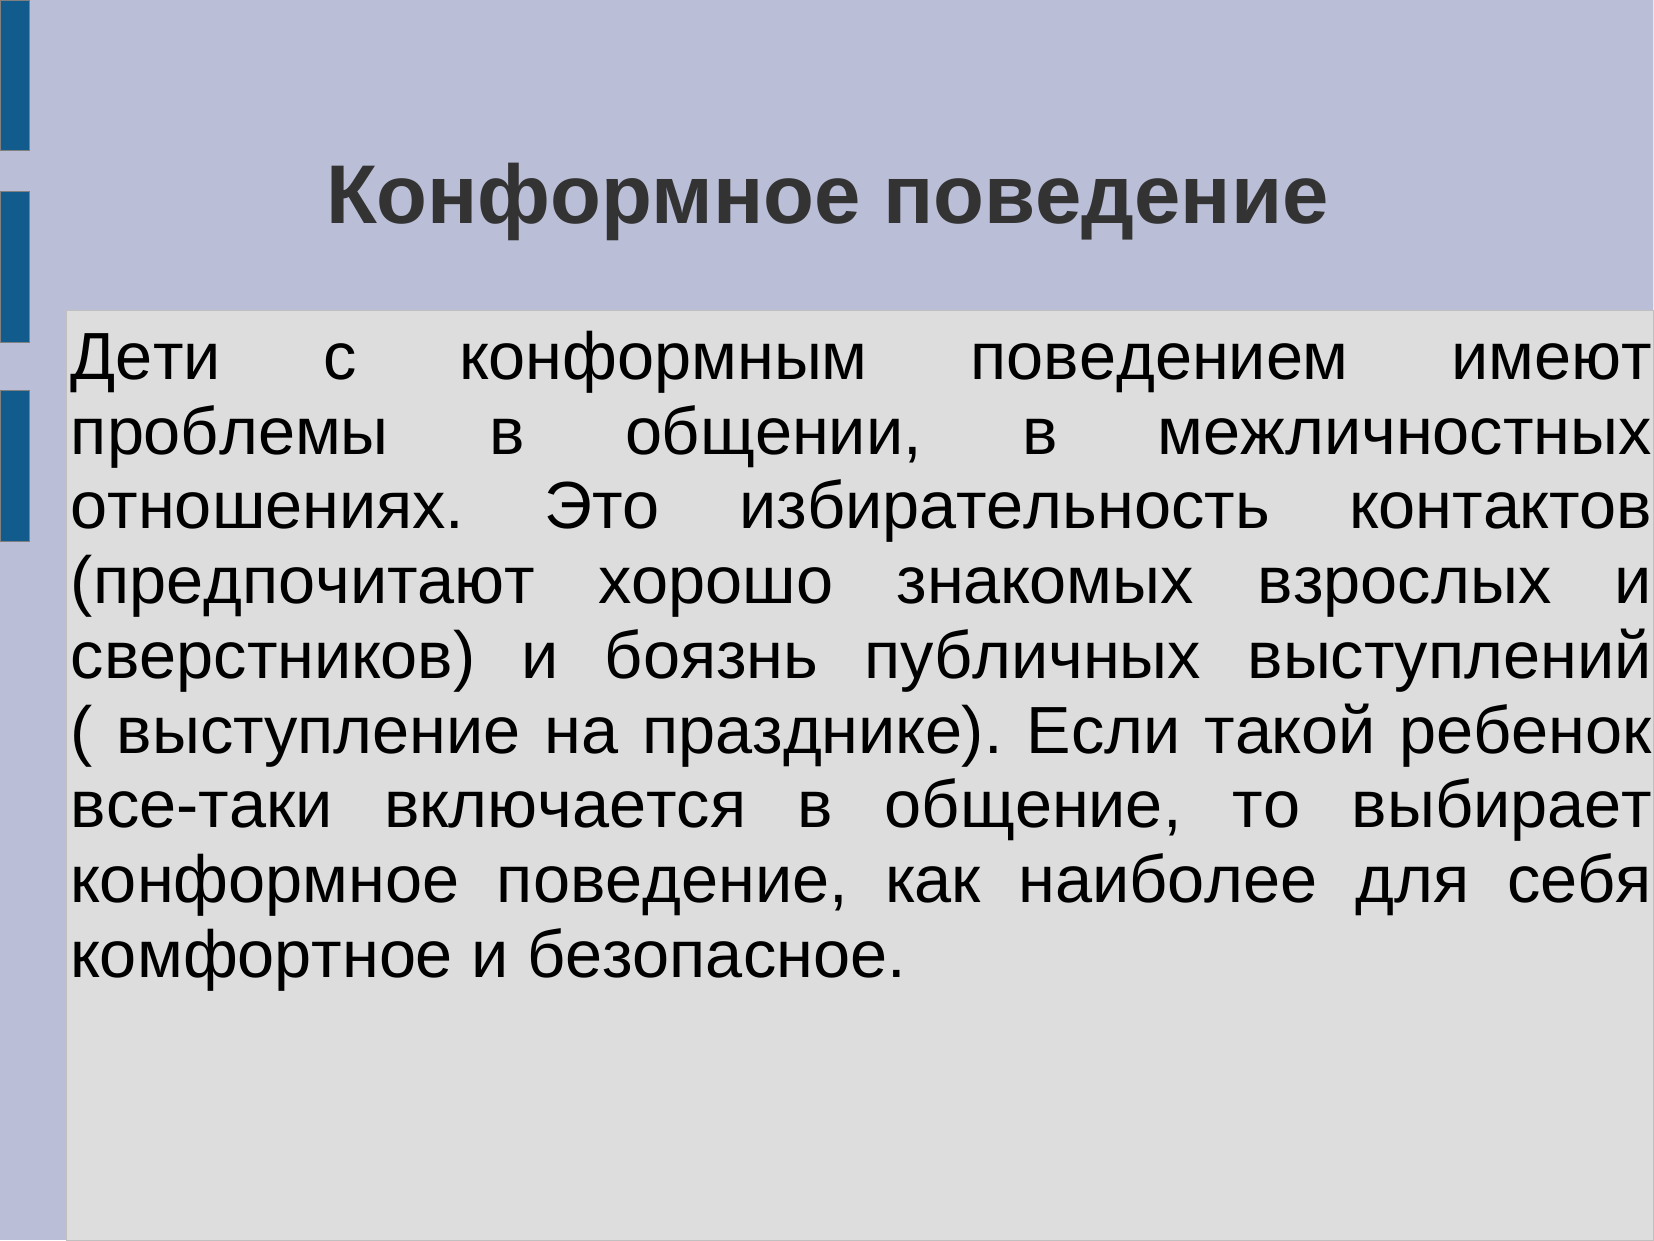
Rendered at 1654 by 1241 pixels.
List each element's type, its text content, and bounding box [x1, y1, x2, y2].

title Конформное поведение [121, 91, 1534, 299]
list Дети с конформным поведением имеют проблемы в общении, в межличностных отношениях. Это избирательность контактов (предпочитают хорошо знакомых взрослых и сверстников) и боязнь публичных выступлений ( выступление на празднике). Если такой ребенок все-таки включается в общение, то выбирает конформное поведение, как наиболее для себя комфортное и безопасное. [0, 318, 1654, 1241]
